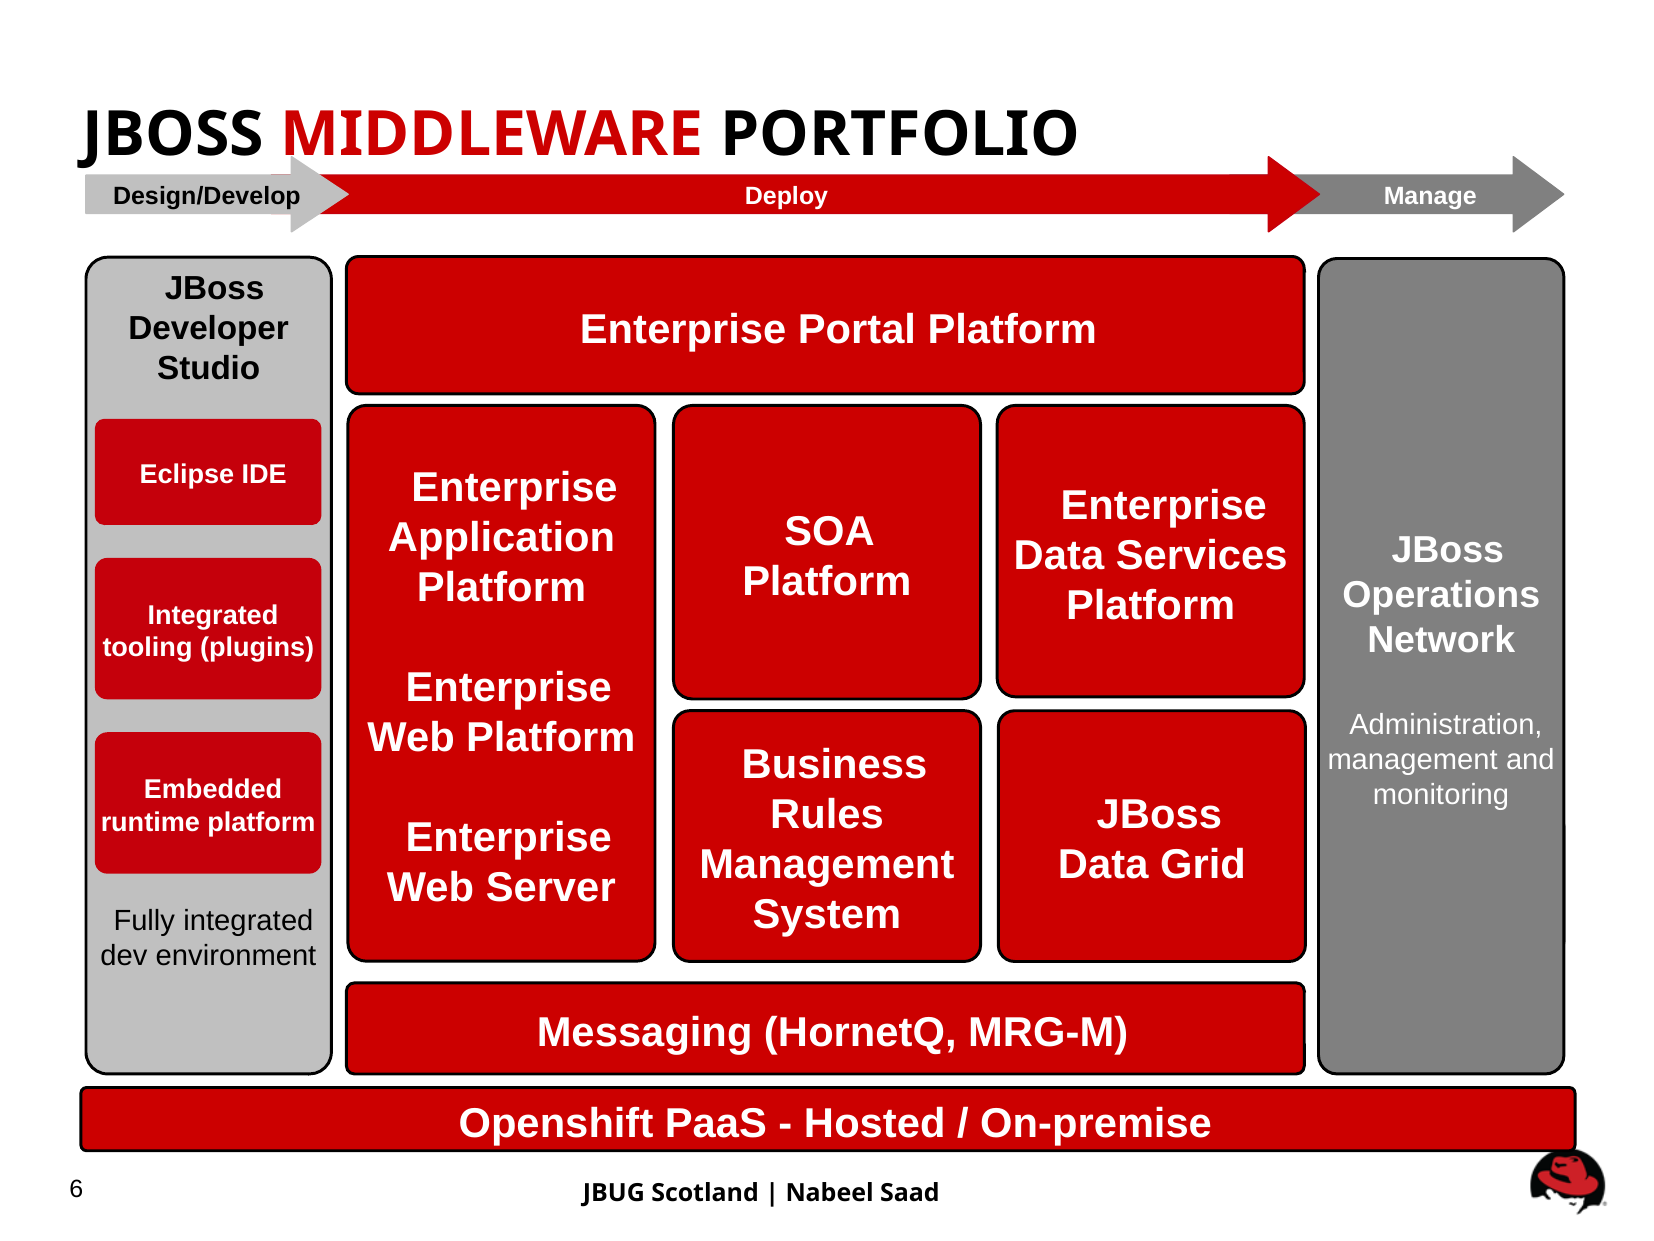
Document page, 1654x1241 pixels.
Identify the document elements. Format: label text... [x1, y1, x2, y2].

text_box JBoss Operations Network Administration, management and monitoring [1318, 258, 1564, 1074]
text_box SOA Platform [673, 405, 981, 699]
text_box Enterprise Application Platform Enterprise Web Platform Enterprise Web Server [347, 405, 655, 962]
text_box Openshift PaaS - Hosted / On-premise [80, 1087, 1576, 1151]
text_box JBoss Data Grid [998, 710, 1306, 962]
text_box Eclipse IDE [95, 419, 321, 525]
title JBOSS MIDDLEWARE PORTFOLIO [82, 37, 1572, 226]
picture [1529, 1146, 1613, 1224]
text_box Integrated tooling (plugins) [95, 558, 321, 699]
text_box Business Rules Management System [673, 710, 981, 962]
text_box Messaging (HornetQ, MRG-M) [346, 982, 1305, 1074]
text_box Enterprise Data Services Platform [997, 405, 1305, 697]
text_box JBoss Developer Studio Fully integrated dev environment [85, 257, 332, 1074]
text_box Embedded runtime platform [95, 732, 321, 873]
text_box Enterprise Portal Platform [346, 256, 1305, 394]
